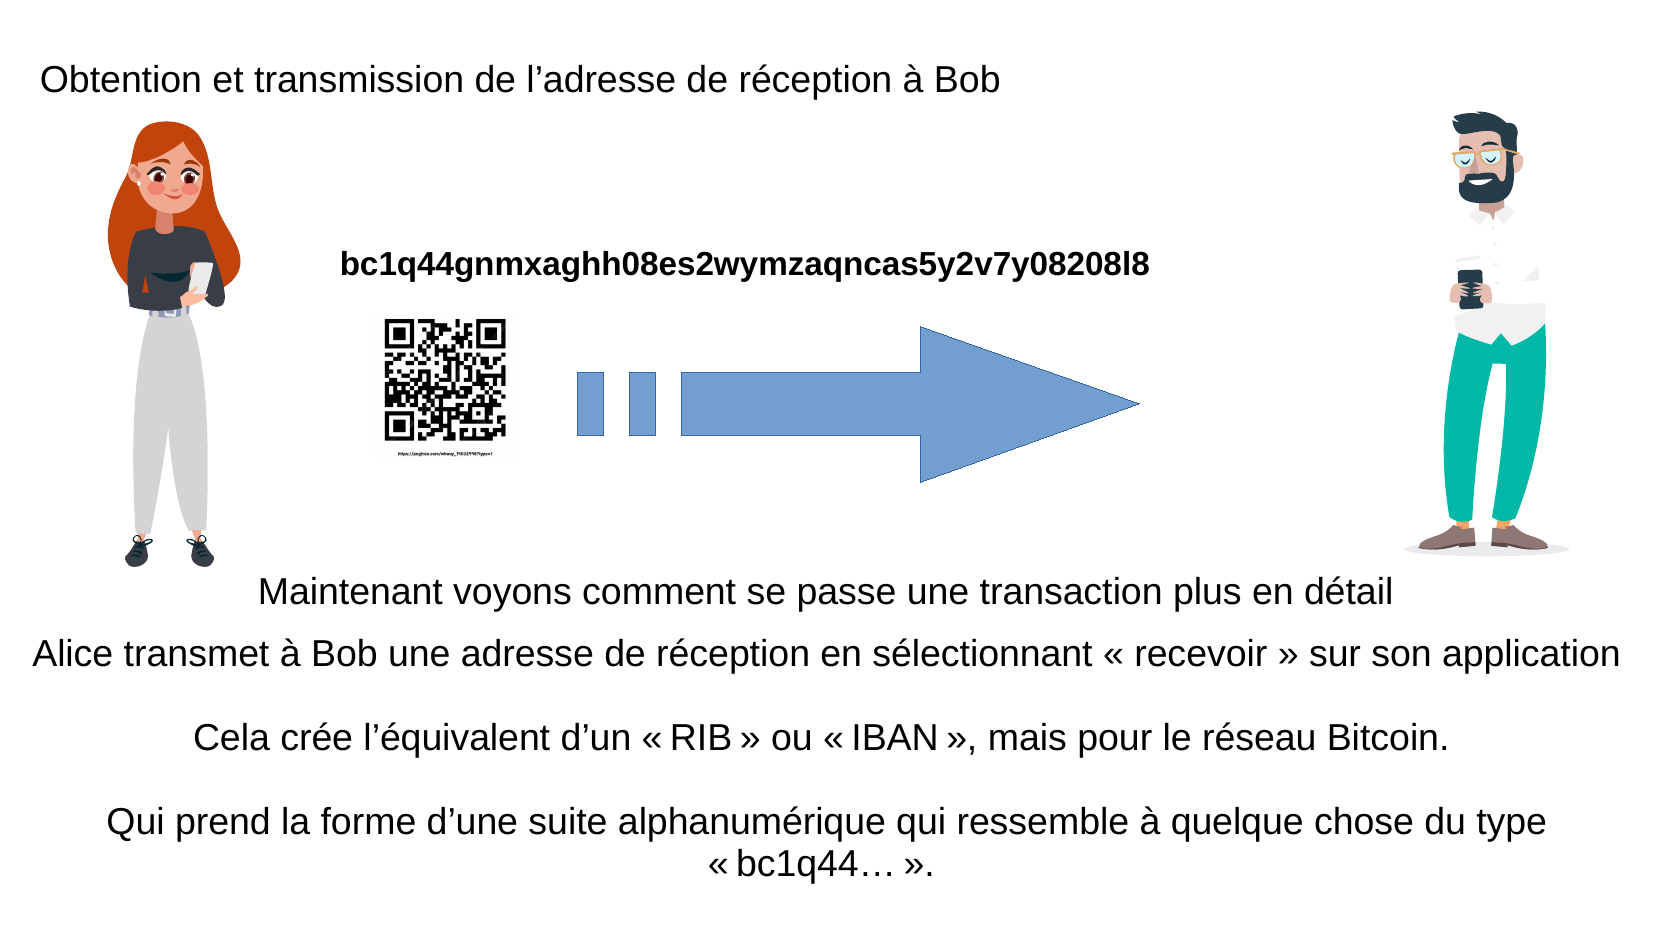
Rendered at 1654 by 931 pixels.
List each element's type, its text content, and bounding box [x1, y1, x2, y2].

text_box Alice transmet à Bob une adresse de réception en sélectionnant « recevoir » sur son application Cela crée l’équivalent d’un « RIB » ou « IBAN », mais pour le réseau Bitcoin. Qui prend la forme d’une suite alphanumérique qui ressemble à quelque chose du type « bc1q44… ». [0, 625, 1654, 931]
text_box [681, 347, 1140, 483]
text_box [629, 372, 656, 436]
text_box Obtention et transmission de l’adresse de réception à Bob [25, 51, 1051, 150]
text_box [107, 150, 241, 567]
picture [373, 315, 517, 460]
text_box bc1q44gnmxaghh08es2wymzaqncas5y2v7y08208l8 [274, 238, 1216, 347]
text_box [1403, 111, 1570, 557]
text_box [577, 372, 604, 436]
text_box Maintenant voyons comment se passe une transaction plus en détail [41, 562, 1610, 625]
text_box [610, 519, 1197, 594]
